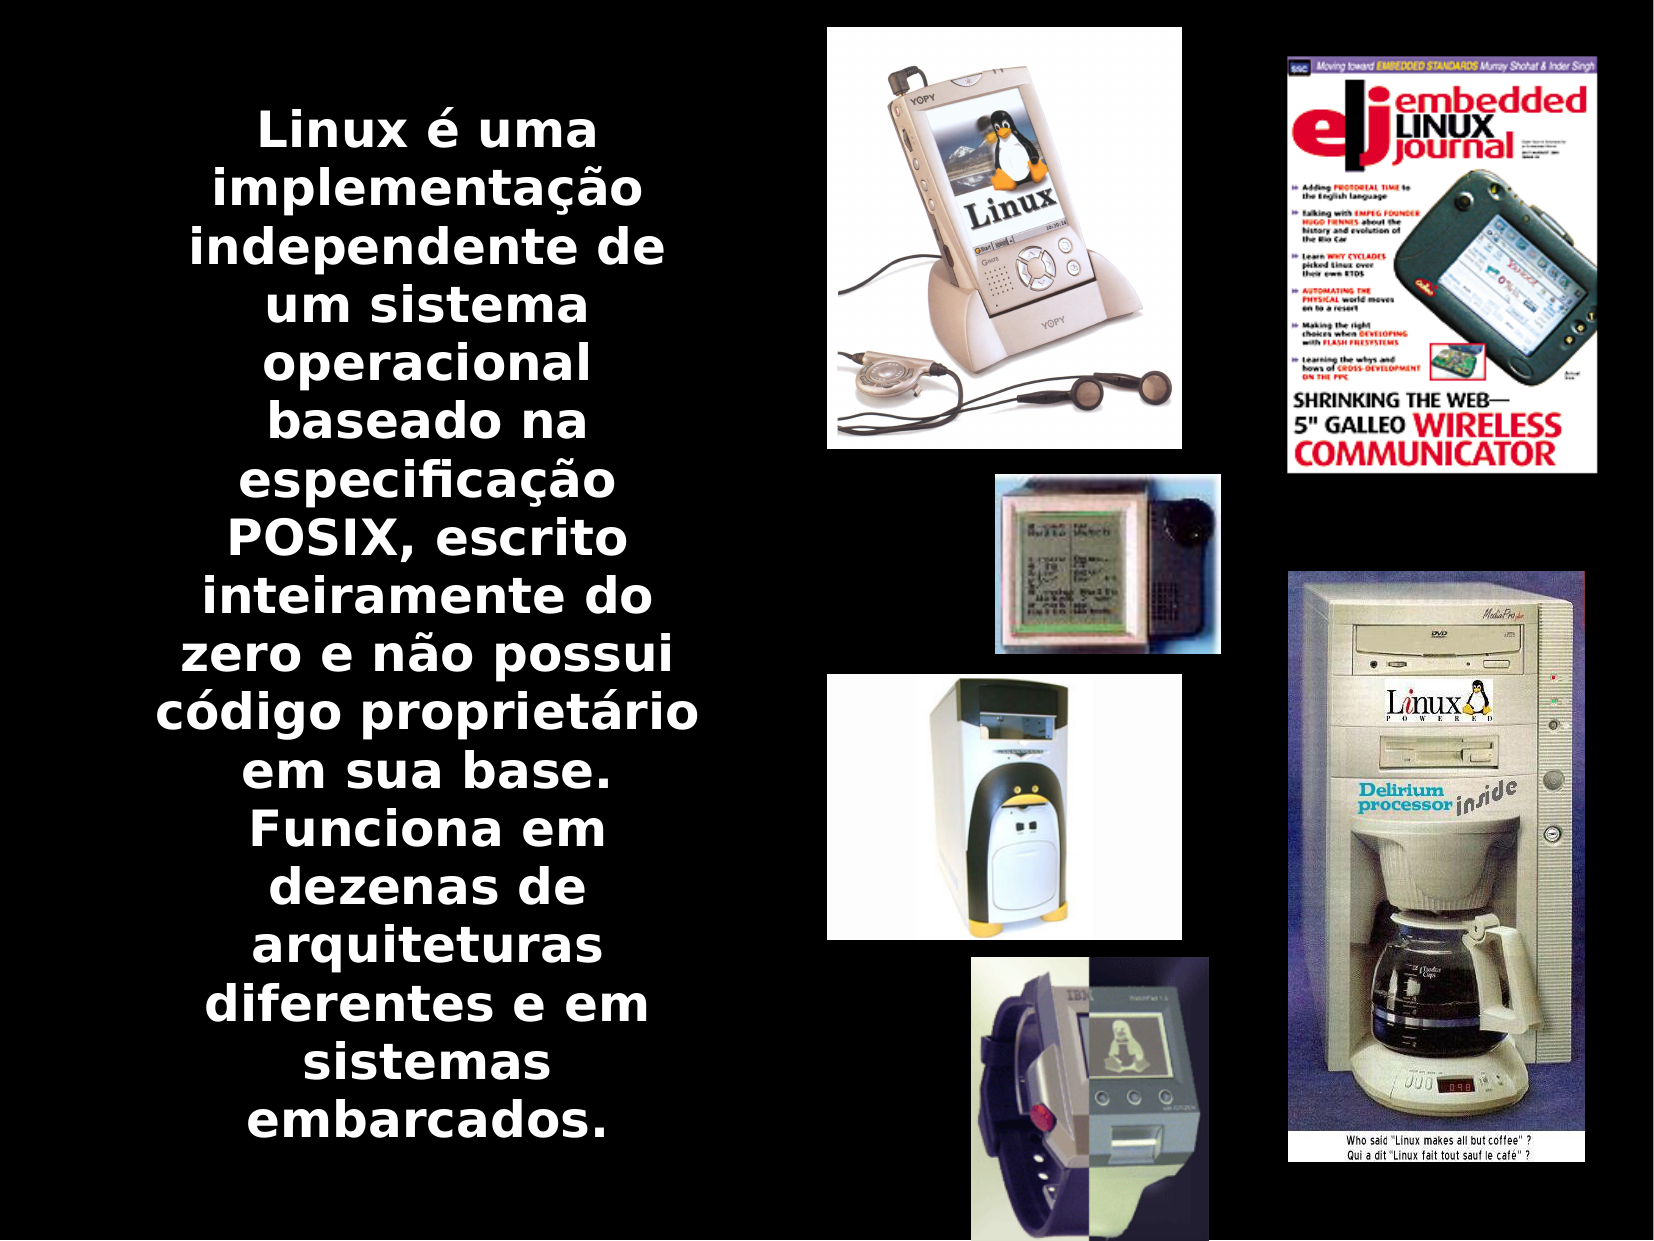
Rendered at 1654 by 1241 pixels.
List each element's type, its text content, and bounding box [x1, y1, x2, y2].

picture [1286, 55, 1599, 475]
picture [971, 957, 1209, 1241]
title Linux é uma implementação independente de um sistema operacional baseado na especificação POSIX, escrito inteiramente do zero e não possui código proprietário em sua base. Funciona em dezenas de arquiteturas diferentes e em sistemas embarcados. [141, 0, 715, 1241]
picture [827, 27, 1182, 449]
picture [827, 674, 1182, 940]
picture [1288, 571, 1585, 1162]
picture [995, 474, 1221, 654]
